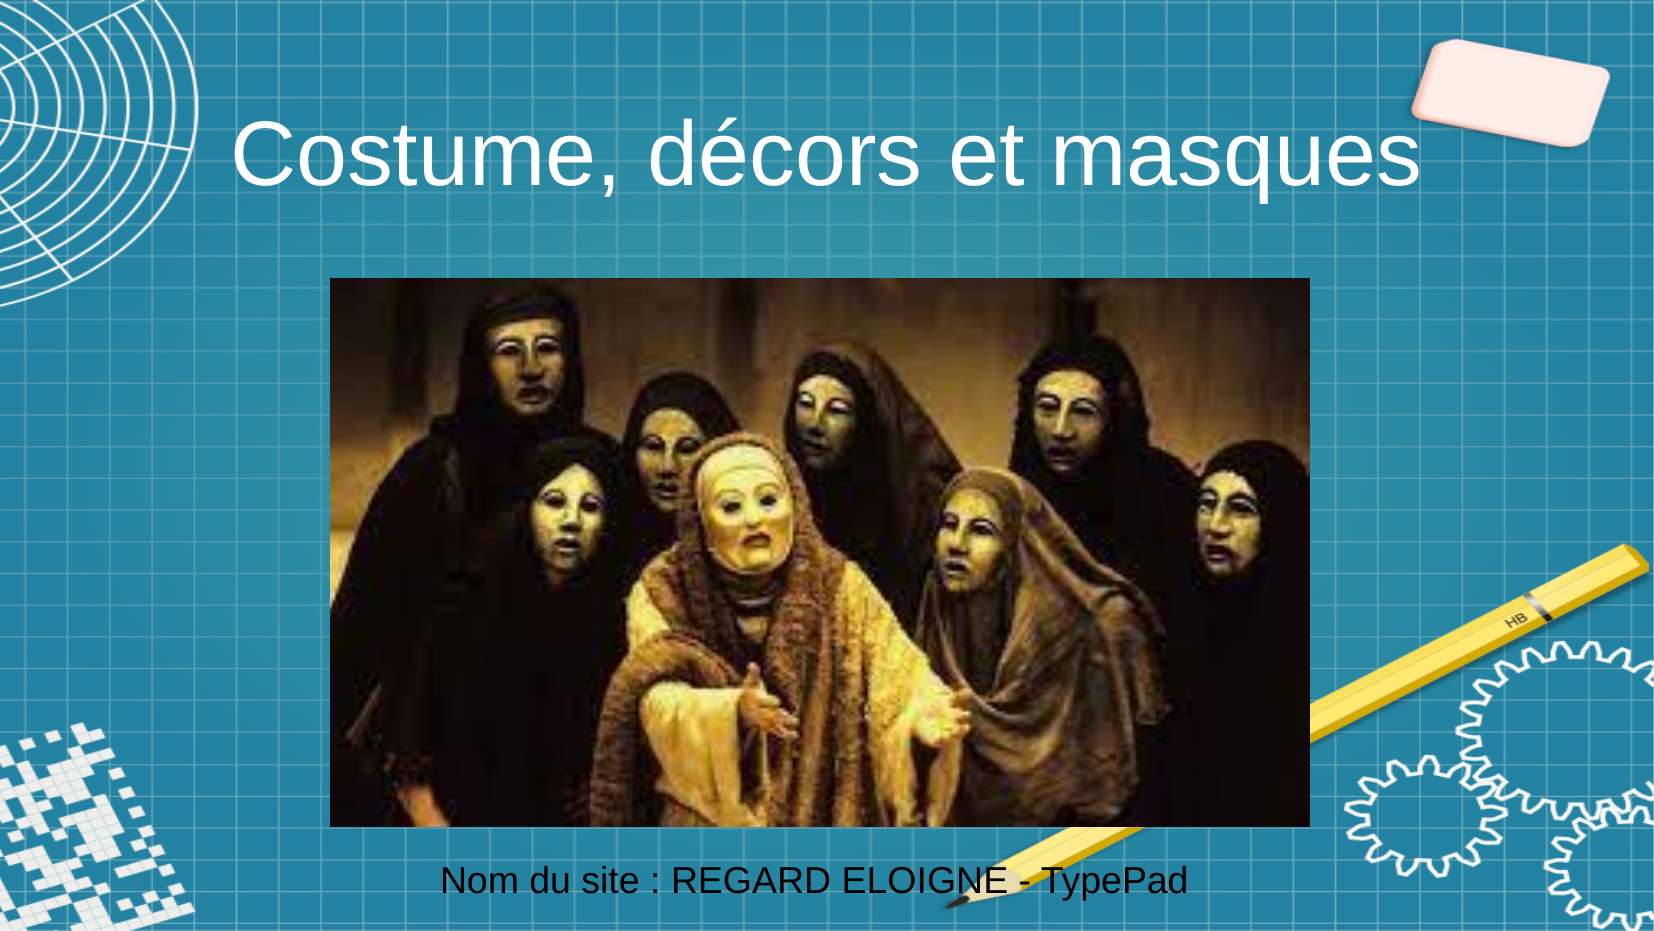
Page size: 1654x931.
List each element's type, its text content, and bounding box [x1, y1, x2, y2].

title Costume, décors et masques [82, 47, 1571, 260]
picture [0, 0, 1654, 931]
text_box Nom du site : REGARD ELOIGNE - TypePad [425, 852, 1465, 910]
